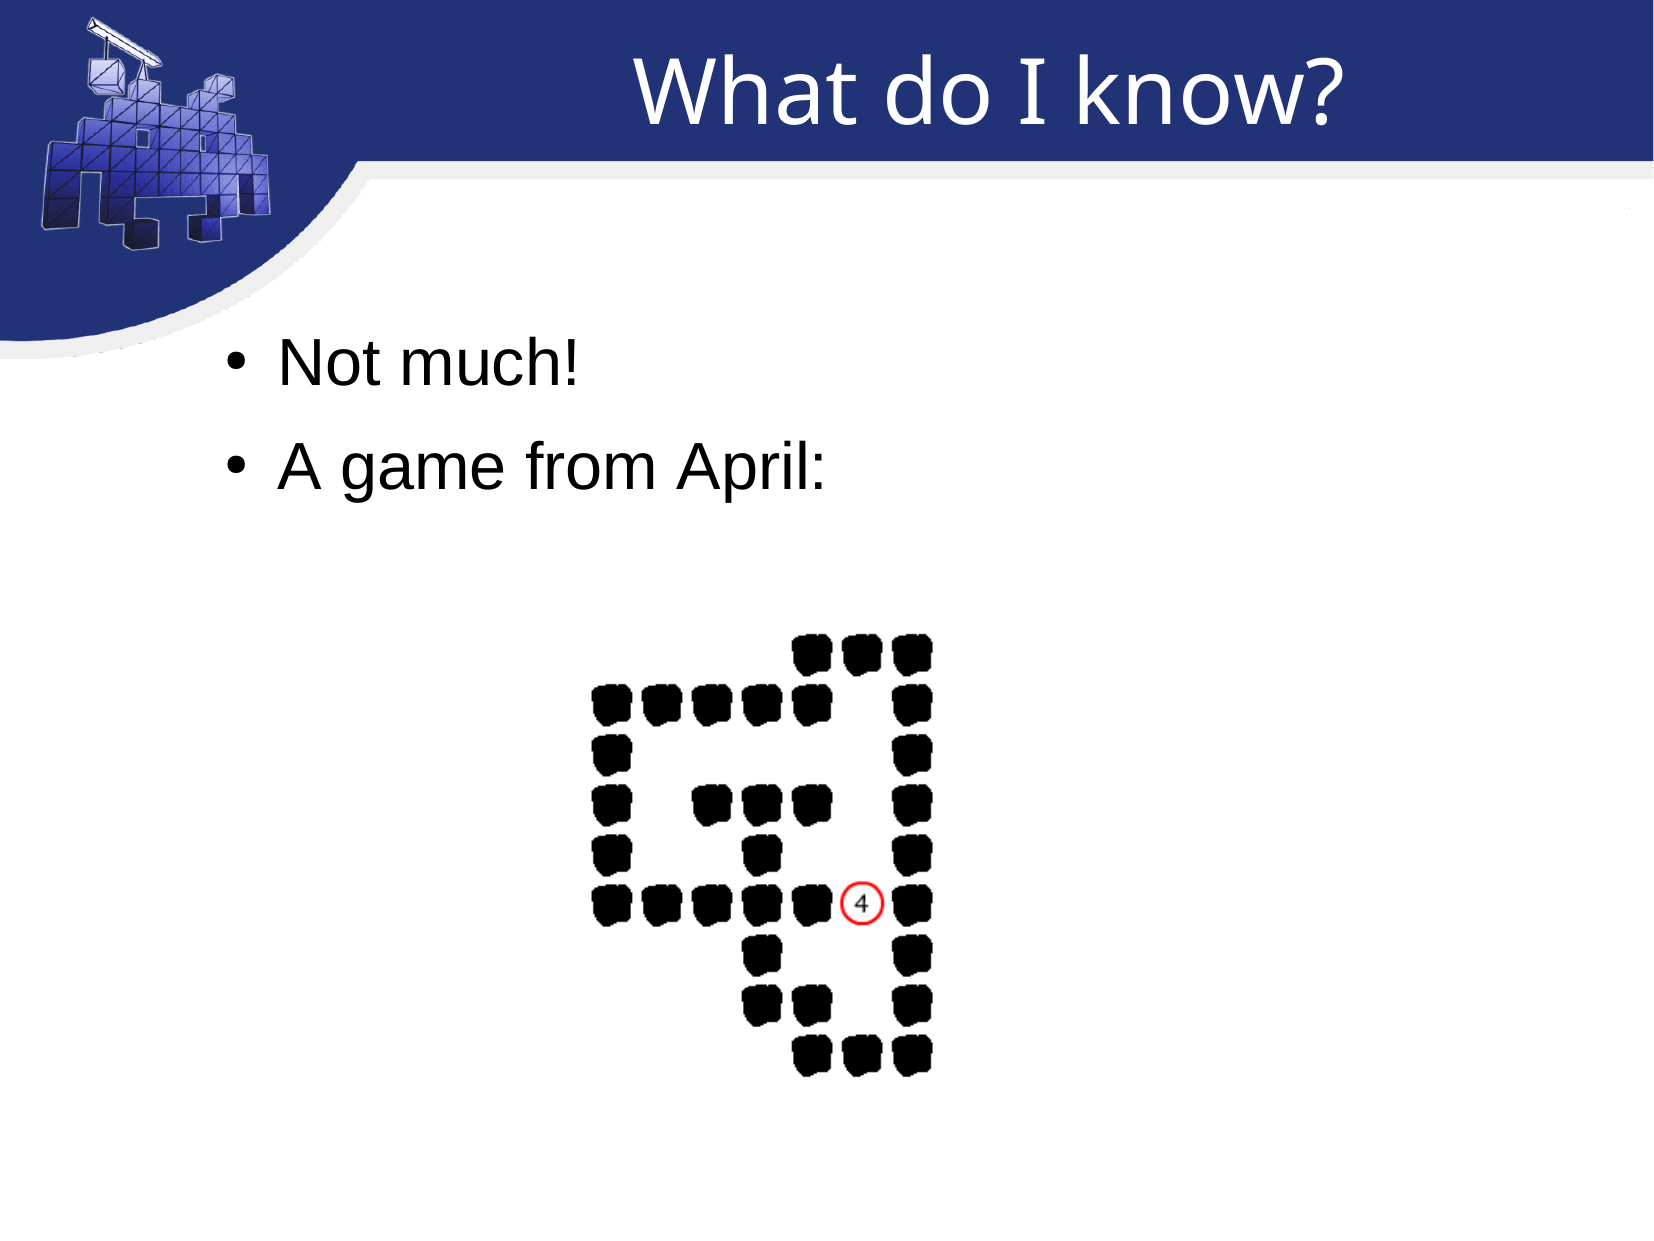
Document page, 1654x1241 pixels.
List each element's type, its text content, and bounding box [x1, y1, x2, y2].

list Not much! A game from April: [206, 324, 1595, 1093]
picture [0, 0, 1654, 443]
picture [387, 578, 1388, 1241]
title What do I know? [354, 29, 1625, 148]
